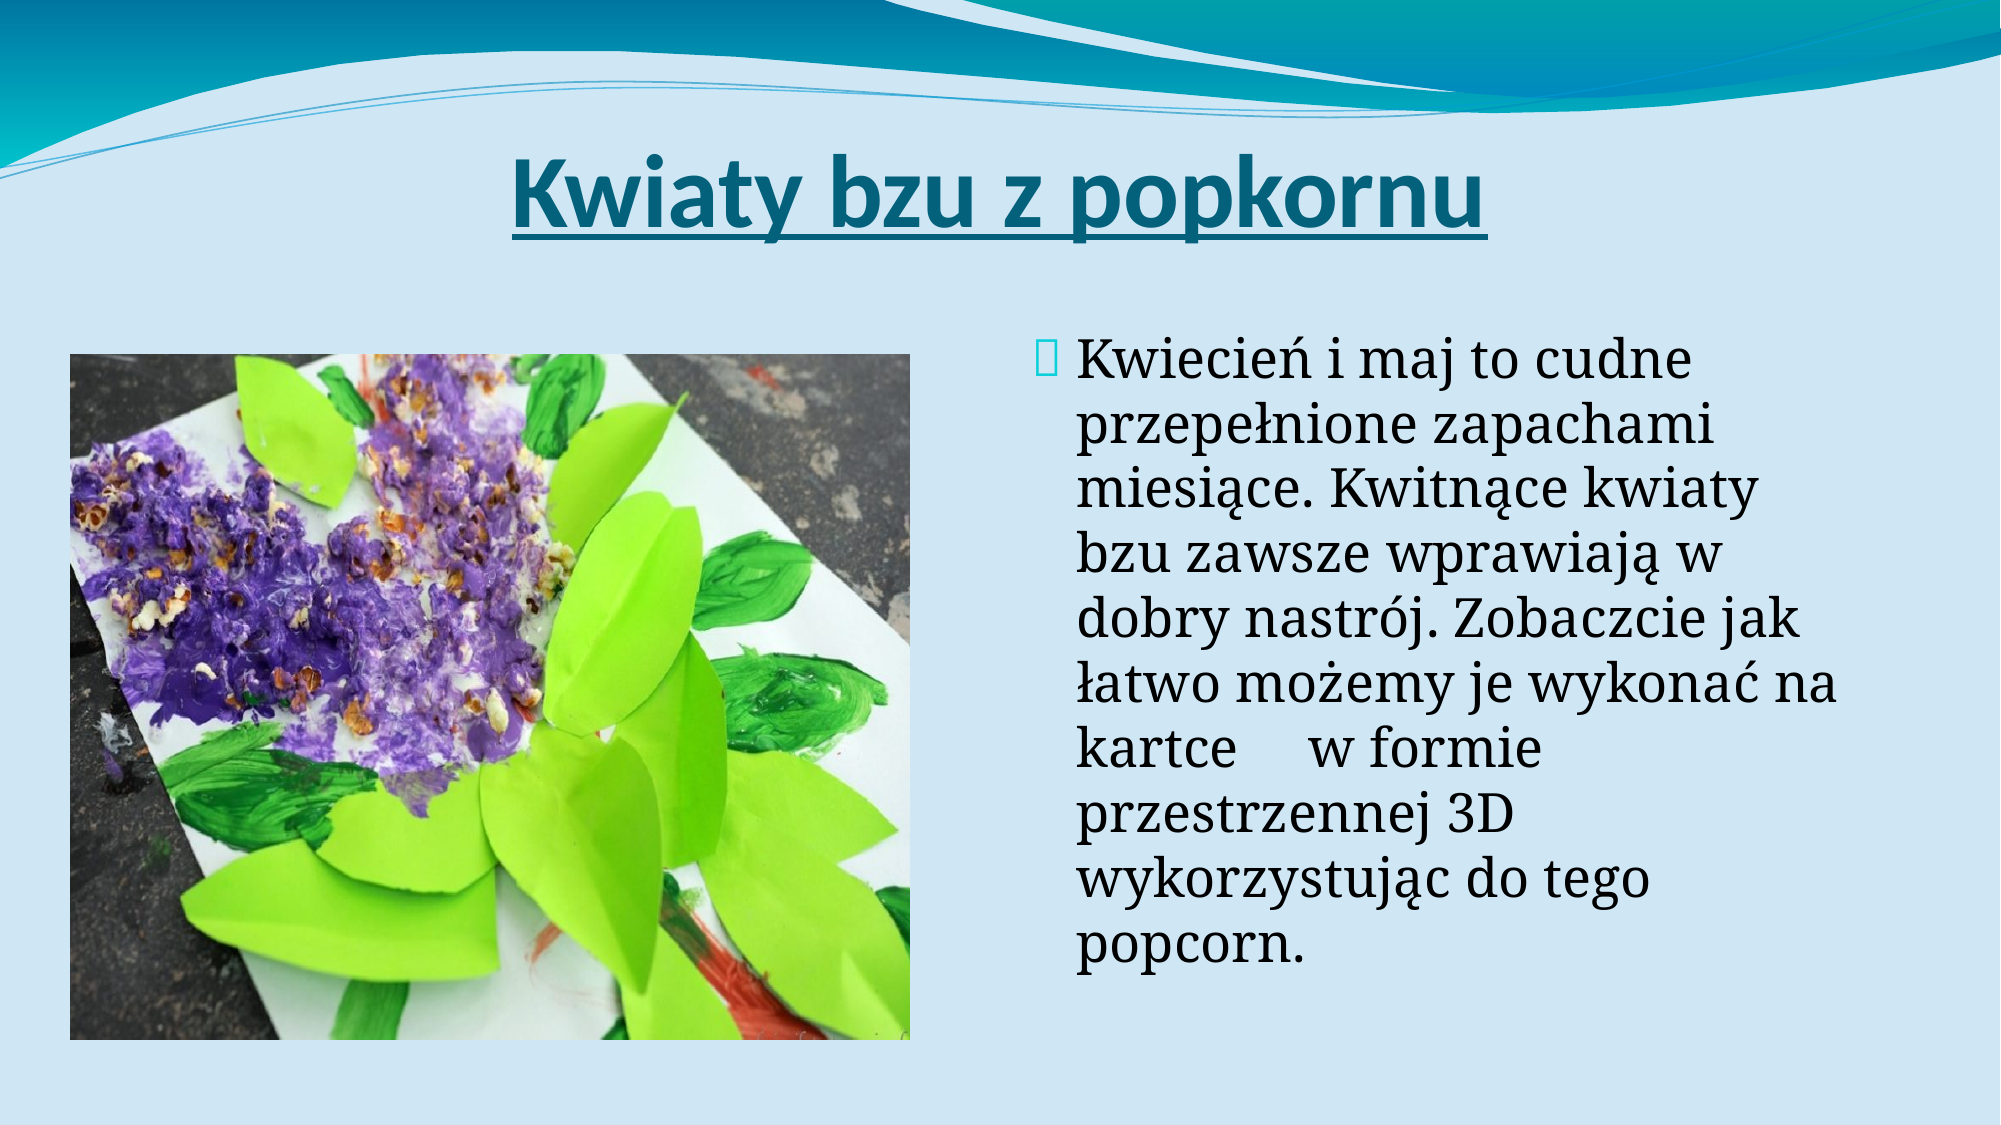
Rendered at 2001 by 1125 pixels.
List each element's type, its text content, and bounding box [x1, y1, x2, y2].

list Kwiecień i maj to cudne przepełnione zapachami miesiące. Kwitnące kwiaty bzu zawsze wprawiają w dobry nastrój. Zobaczcie jak łatwo możemy je wykonać na kartce w formie przestrzennej 3D wykorzystując do tego popcorn. [1016, 222, 1880, 1043]
picture [70, 354, 910, 1040]
title Kwiaty bzu z popkornu [99, 115, 1900, 303]
